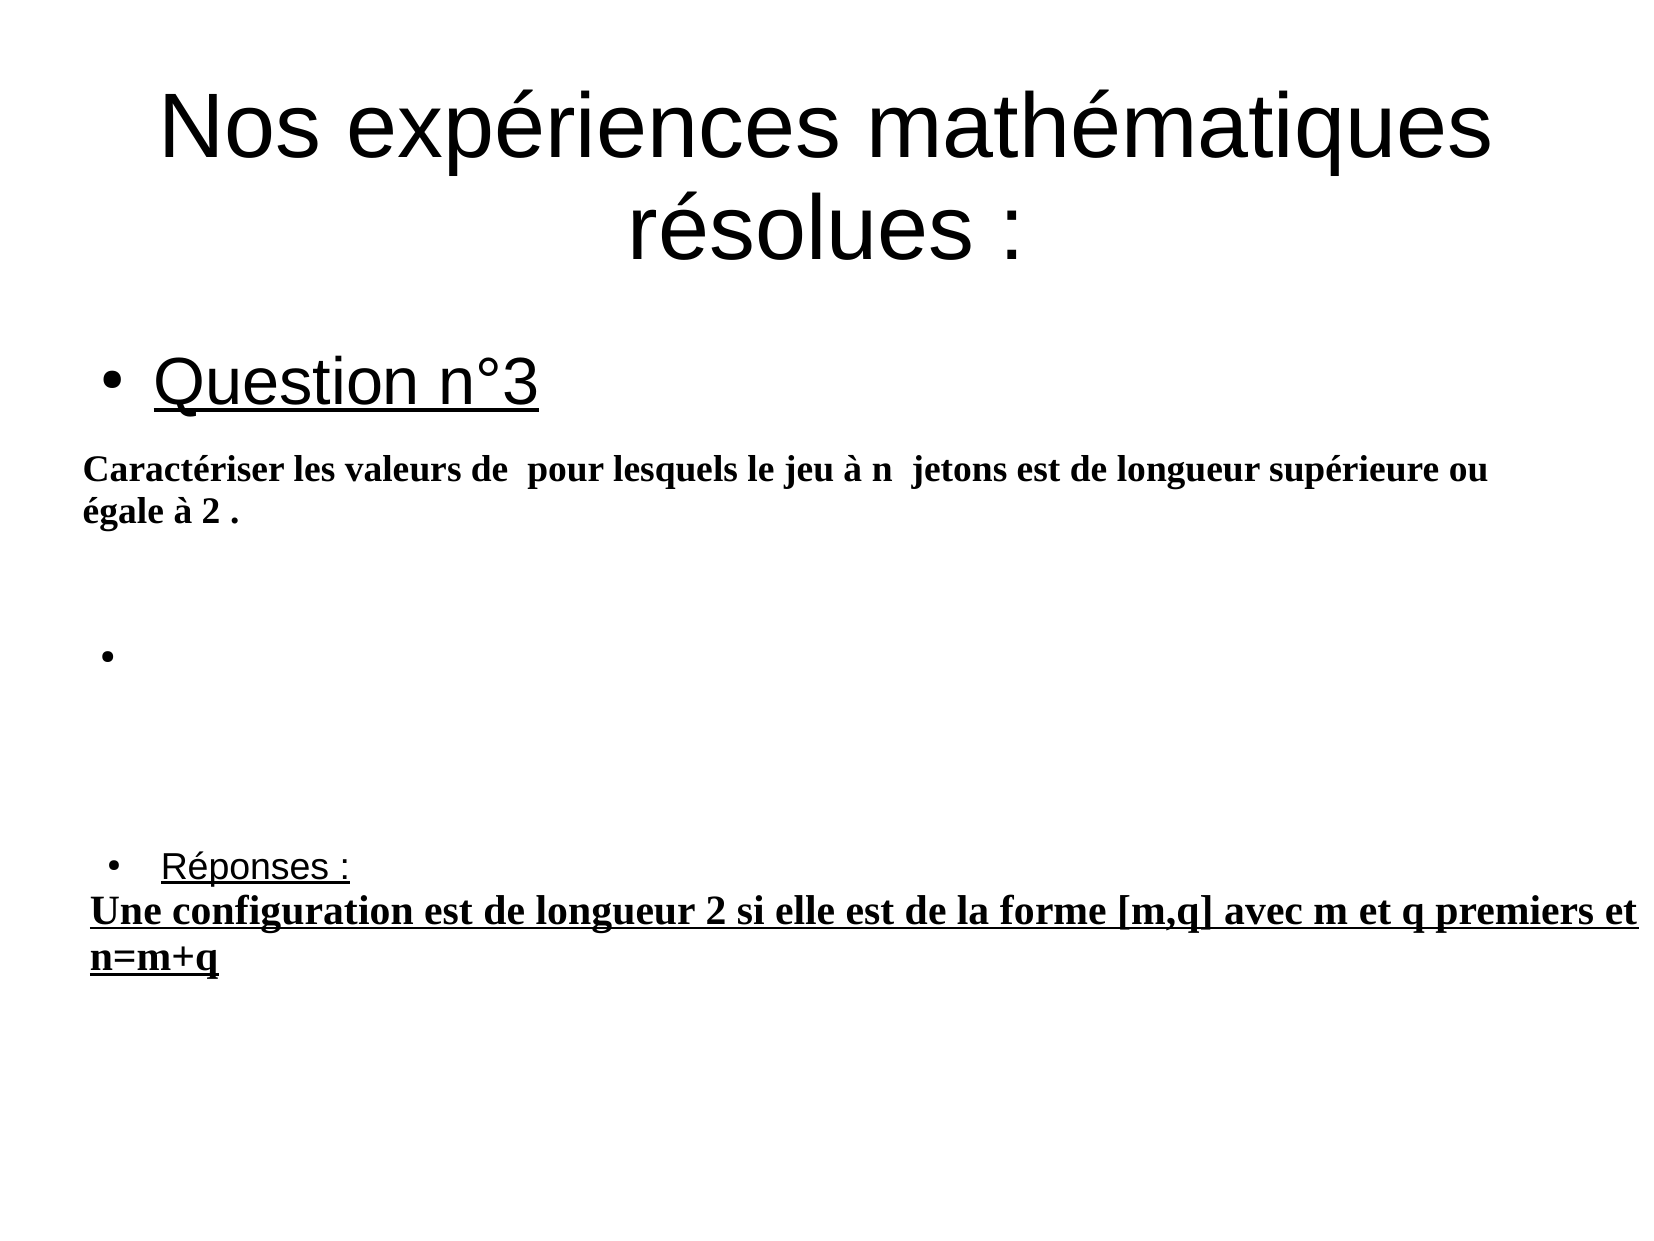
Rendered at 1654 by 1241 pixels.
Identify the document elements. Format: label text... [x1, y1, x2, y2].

list Question n°3 Caractériser les valeurs de pour lesquels le jeu à n jetons est de longueur supérieure ou égale à 2 . [82, 343, 1571, 579]
text_box Réponses : Une configuration est de longueur 2 si elle est de la forme [m,q] avec m et q premiers et n=m+q [75, 838, 1654, 1052]
title Nos expériences mathématiques résolues : [0, 73, 1654, 281]
